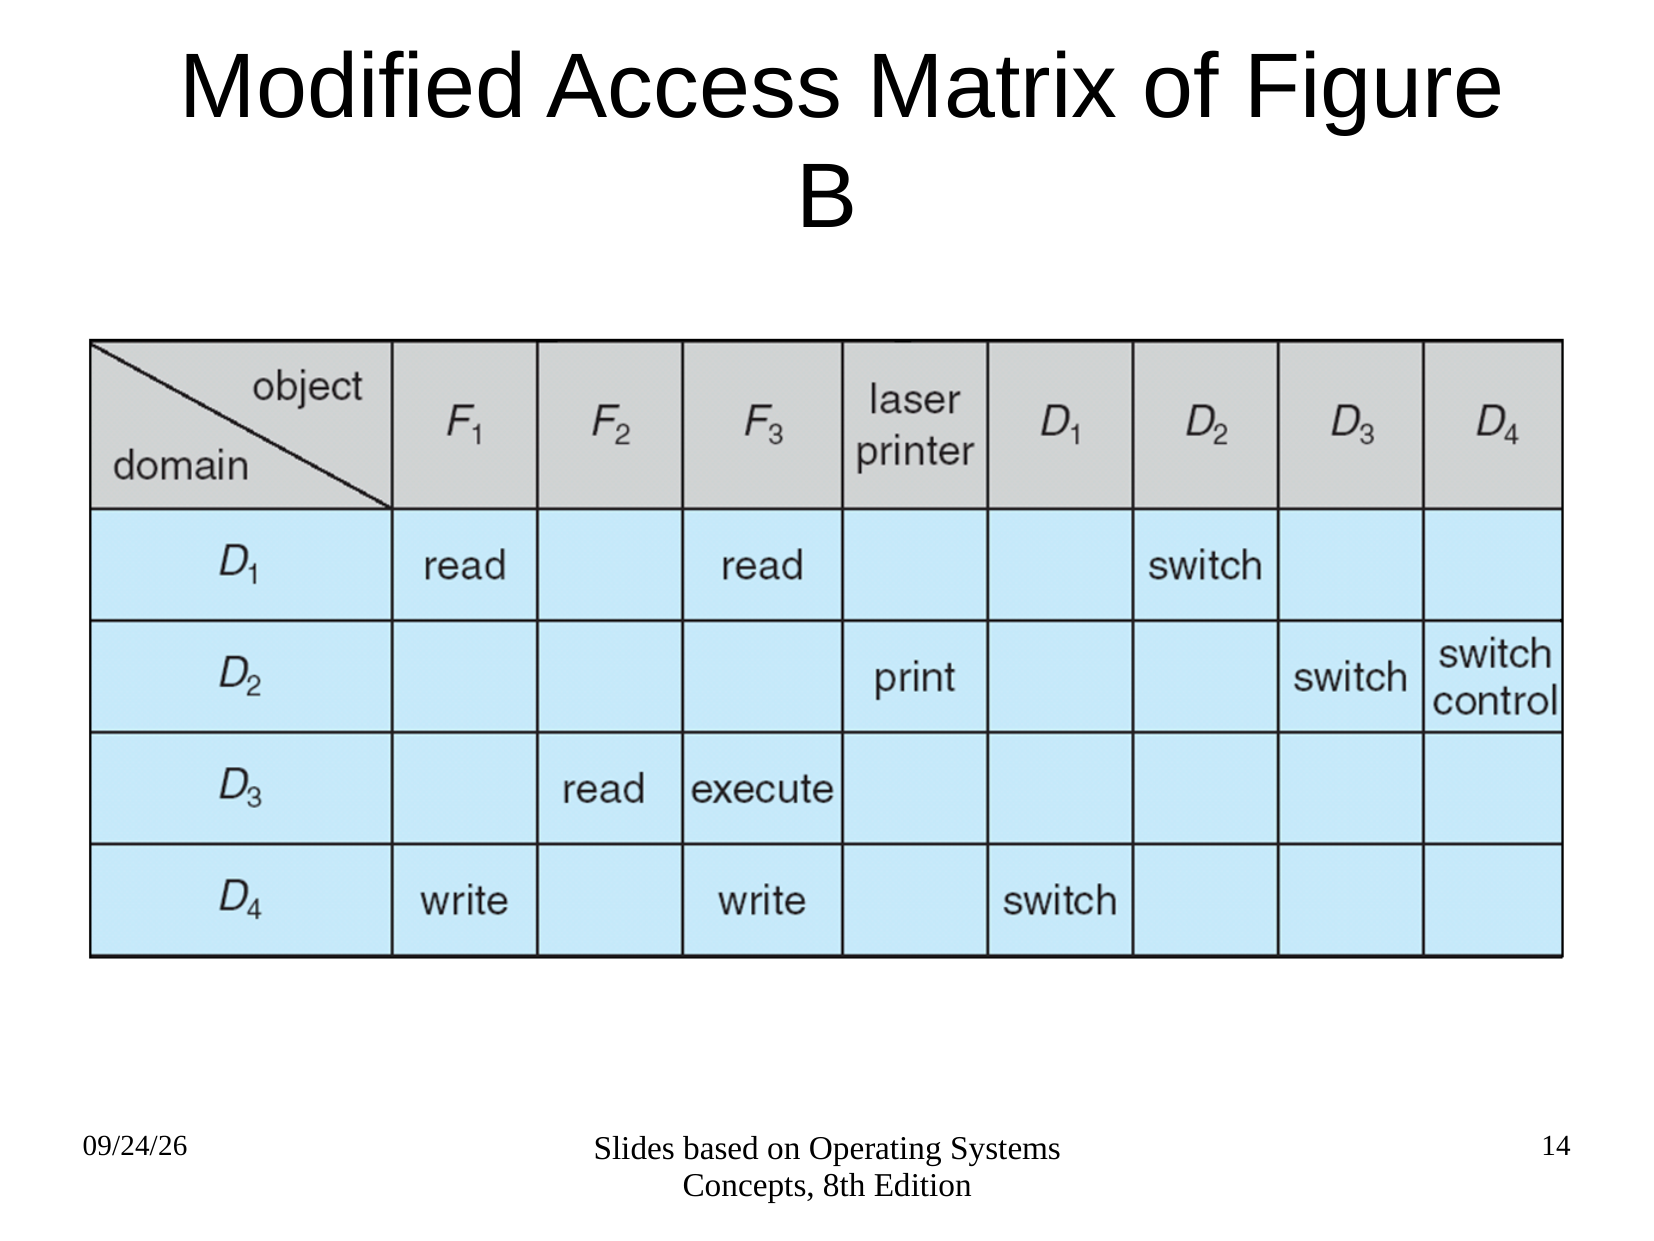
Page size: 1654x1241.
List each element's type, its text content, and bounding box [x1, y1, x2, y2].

title Modified Access Matrix of Figure B [82, 49, 1571, 257]
picture [82, 333, 1571, 967]
